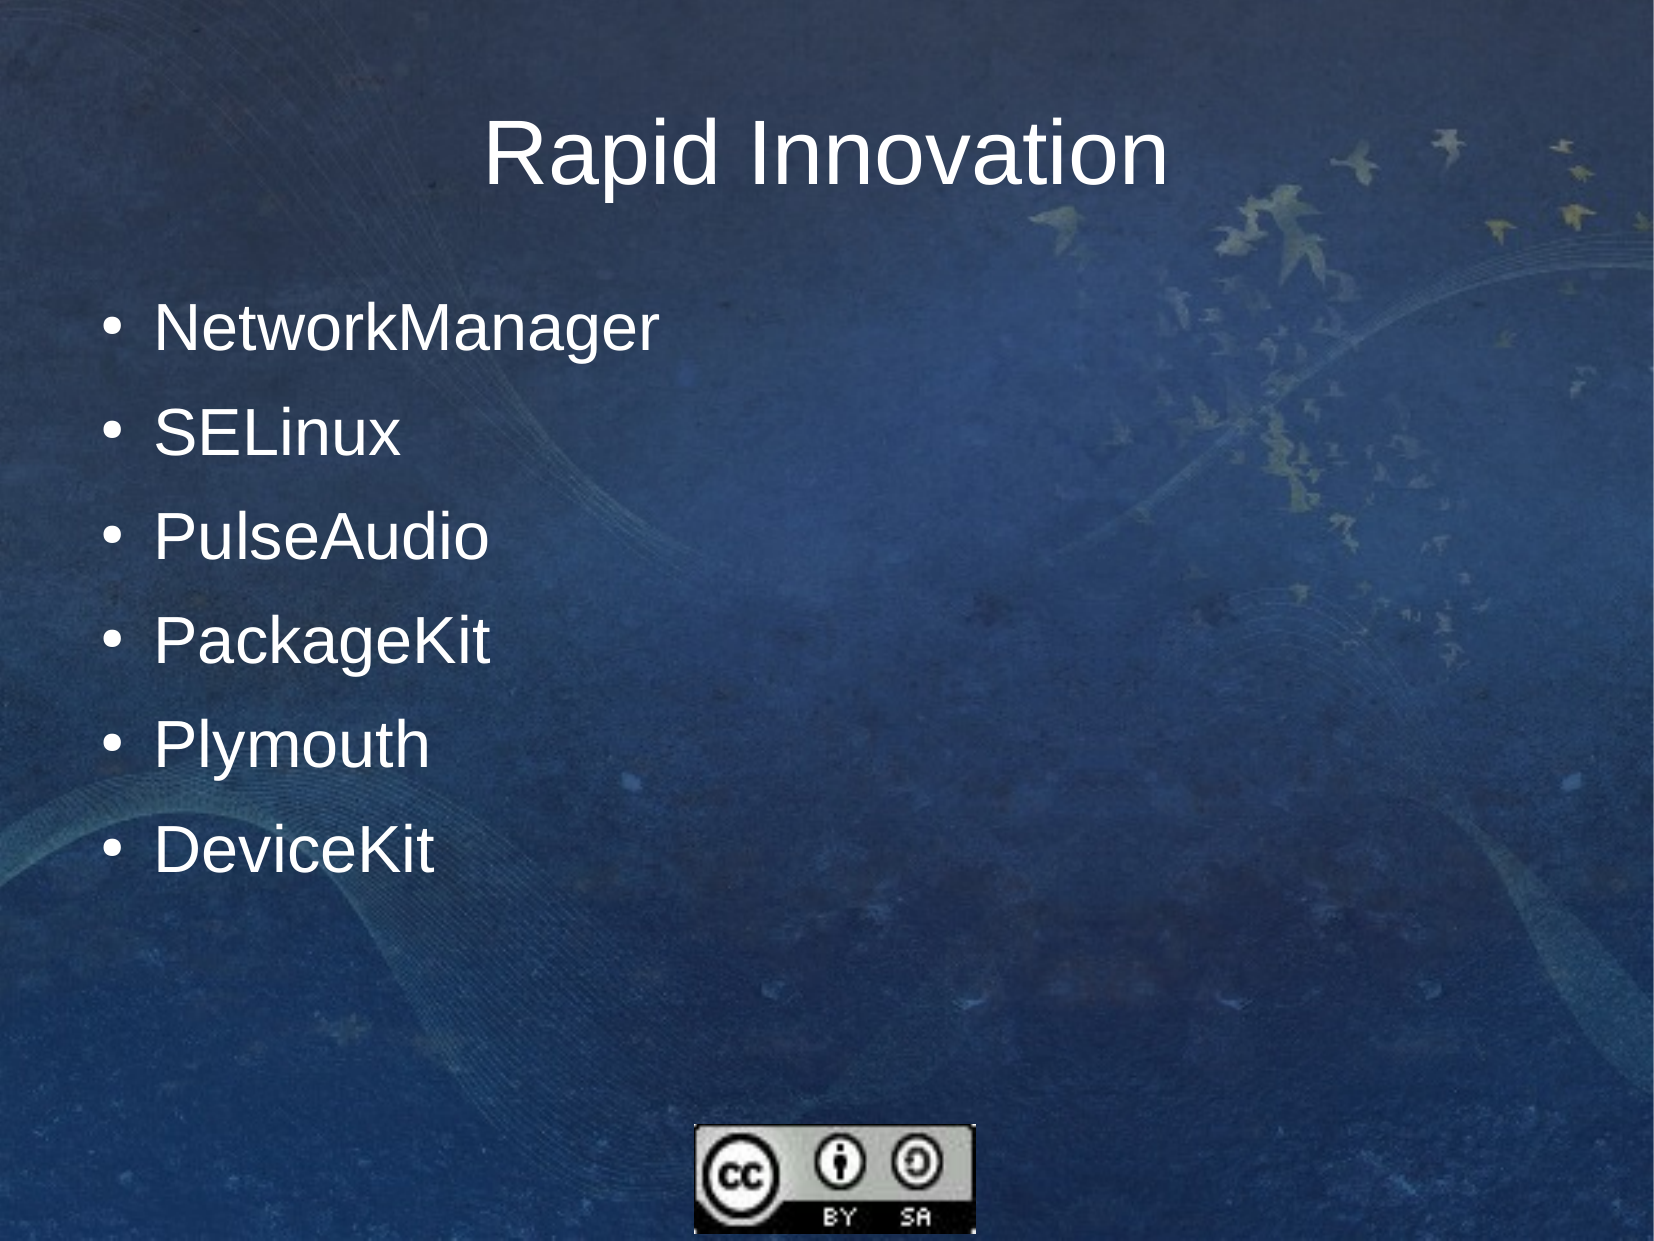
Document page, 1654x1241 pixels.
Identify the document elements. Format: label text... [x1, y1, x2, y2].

picture [0, 0, 1654, 1241]
list NetworkManager SELinux PulseAudio PackageKit Plymouth DeviceKit [82, 290, 1571, 1094]
title Rapid Innovation [82, 49, 1571, 257]
